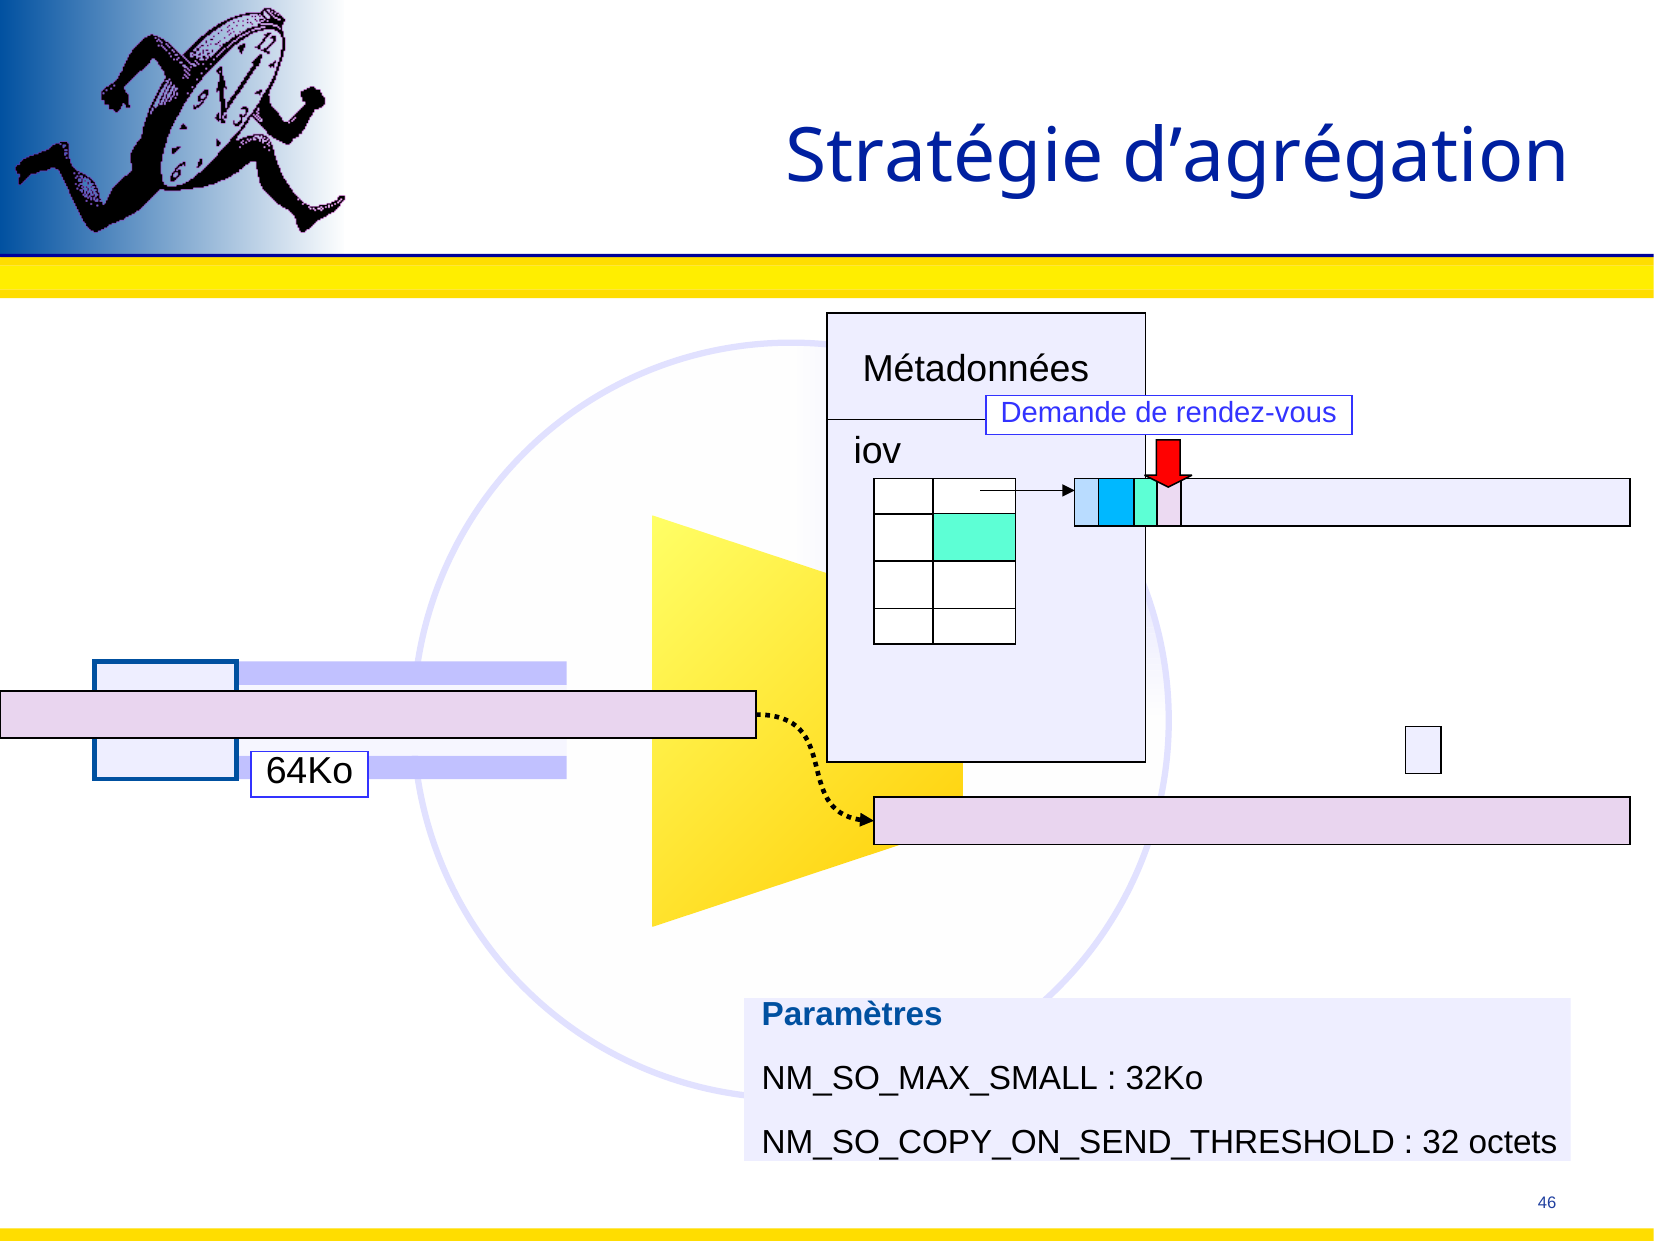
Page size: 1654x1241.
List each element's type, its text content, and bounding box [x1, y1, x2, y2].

picture [14, 0, 353, 245]
text_box Demande de rendez-vous [985, 395, 1353, 435]
text_box Métadonnées [847, 350, 1104, 396]
text_box [0, 312, 1630, 1096]
text_box [1405, 726, 1442, 774]
text_box 64Ko [251, 751, 368, 798]
text_box Paramètres NM_SO_MAX_SMALL : 32Ko NM_SO_COPY_ON_SEND_THRESHOLD : 32 octets [744, 998, 1571, 1161]
title Stratégie d’agrégation [372, 49, 1571, 257]
text_box iov [838, 431, 917, 477]
